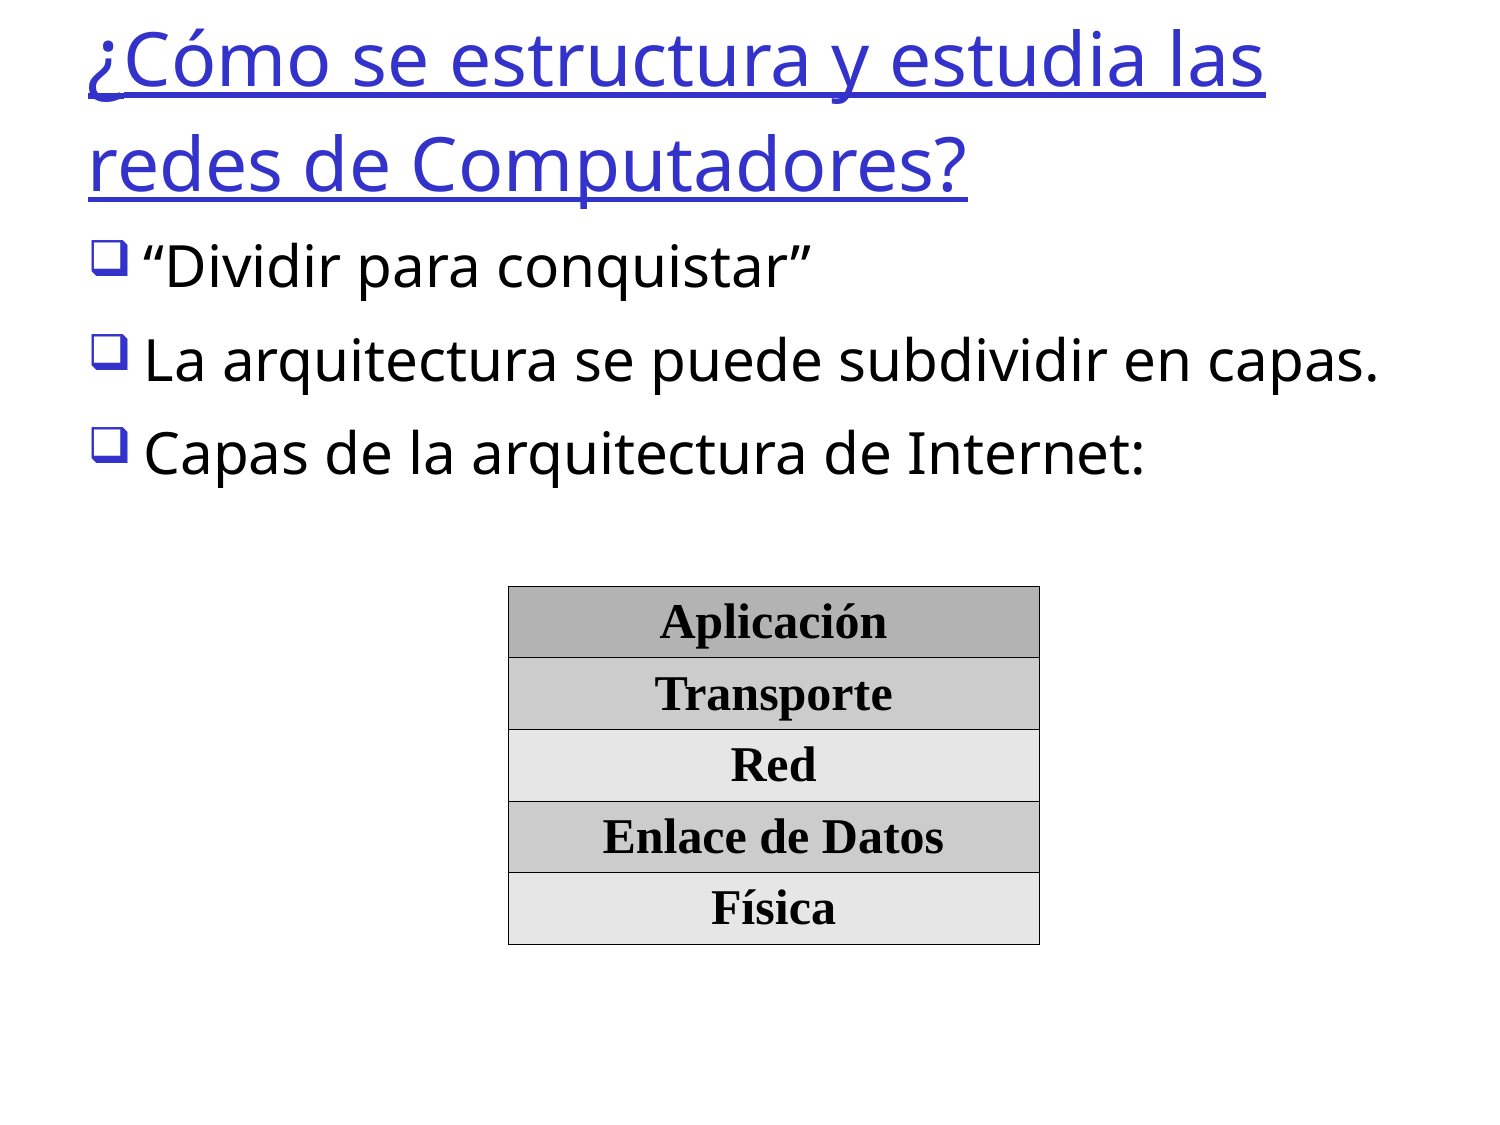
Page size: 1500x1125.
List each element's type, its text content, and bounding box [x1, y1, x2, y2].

list “Dividir para conquistar” La arquitectura se puede subdividir en capas. Capas de la arquitectura de Internet: [87, 224, 1463, 527]
table_header Aplicación [509, 587, 1039, 657]
table_cell Red [509, 730, 1039, 801]
table_cell Transporte [509, 658, 1039, 729]
table_cell Física [509, 873, 1039, 944]
title ¿Cómo se estructura y estudia las redes de Computadores? [87, 13, 1463, 198]
table_cell Enlace de Datos [509, 802, 1039, 872]
